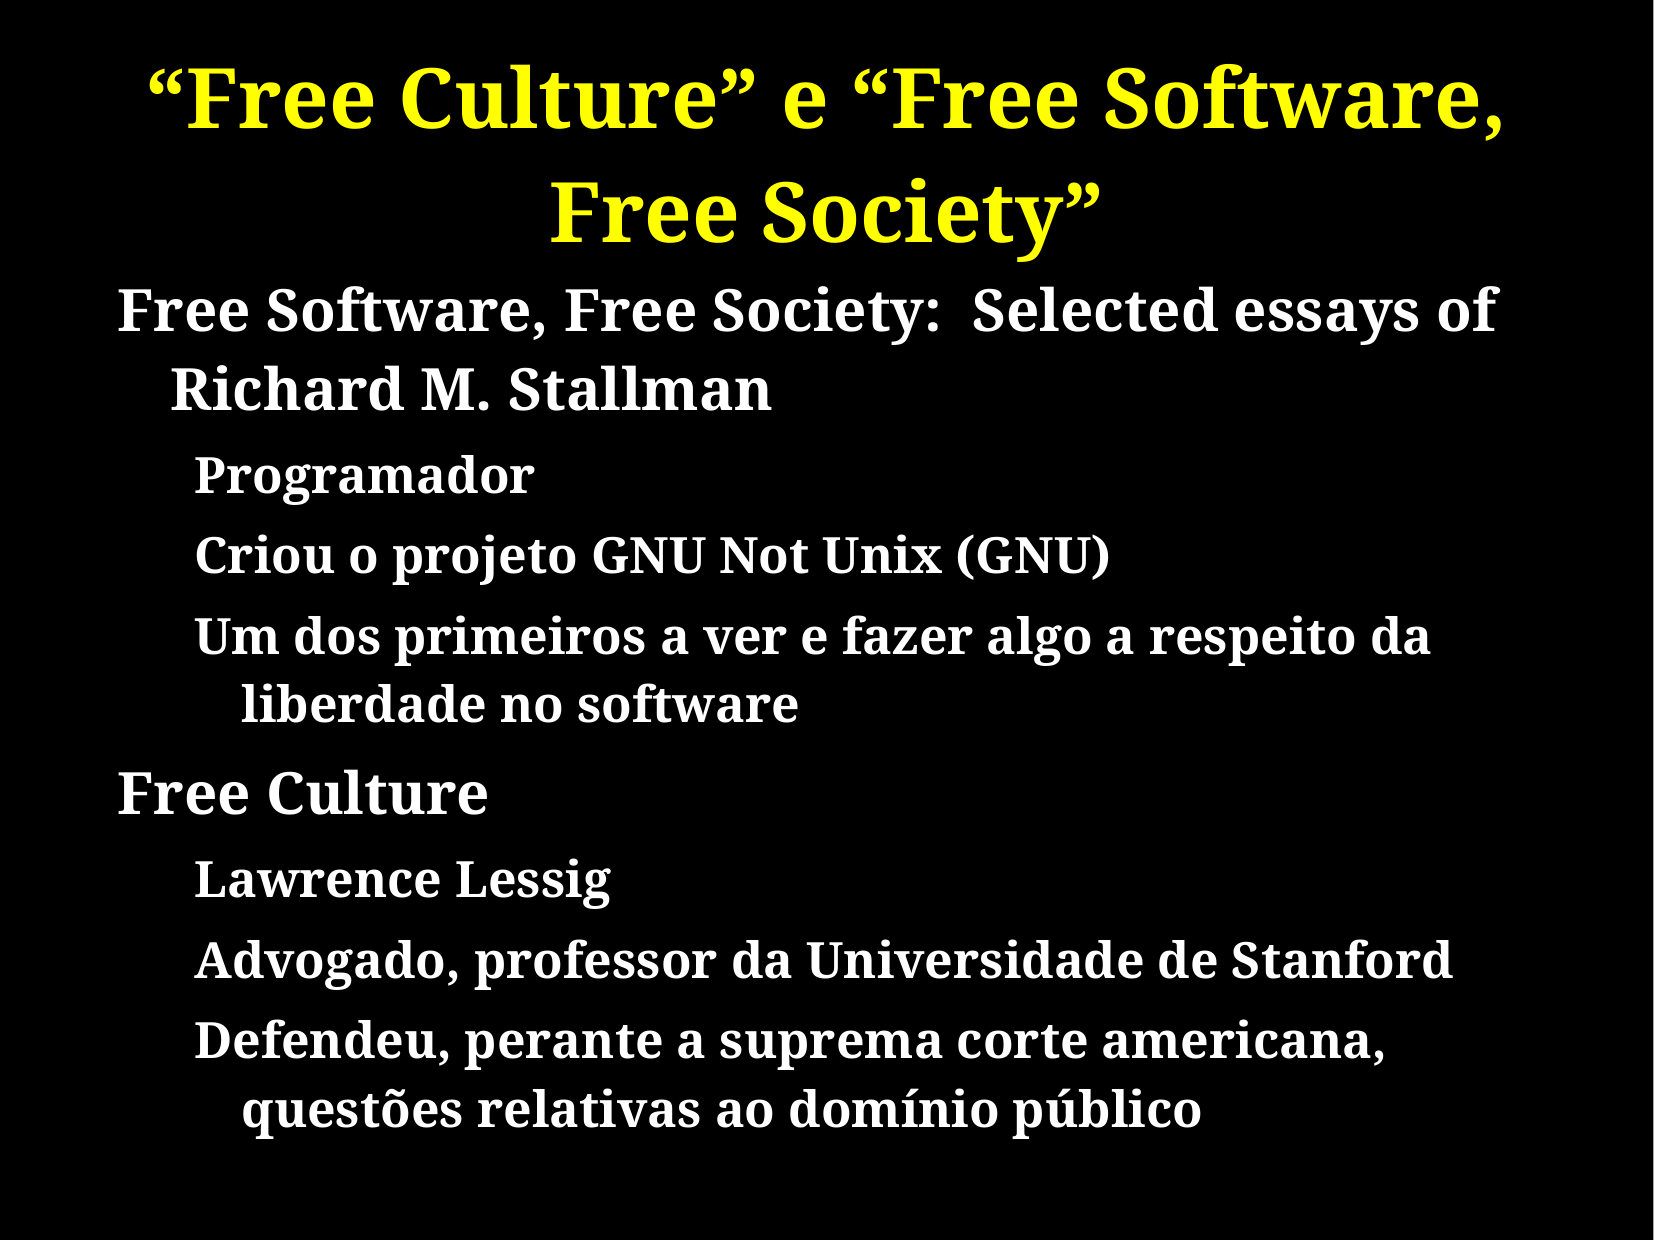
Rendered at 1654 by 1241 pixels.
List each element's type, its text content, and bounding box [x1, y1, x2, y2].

list Free Software, Free Society: Selected essays of Richard M. Stallman Programador Criou o projeto GNU Not Unix (GNU) Um dos primeiros a ver e fazer algo a respeito da liberdade no software Free Culture Lawrence Lessig Advogado, professor da Universidade de Stanford Defendeu, perante a suprema corte americana, questões relativas ao domínio público [85, 261, 1574, 1216]
title “Free Culture” e “Free Software, Free Society” [82, 22, 1571, 284]
